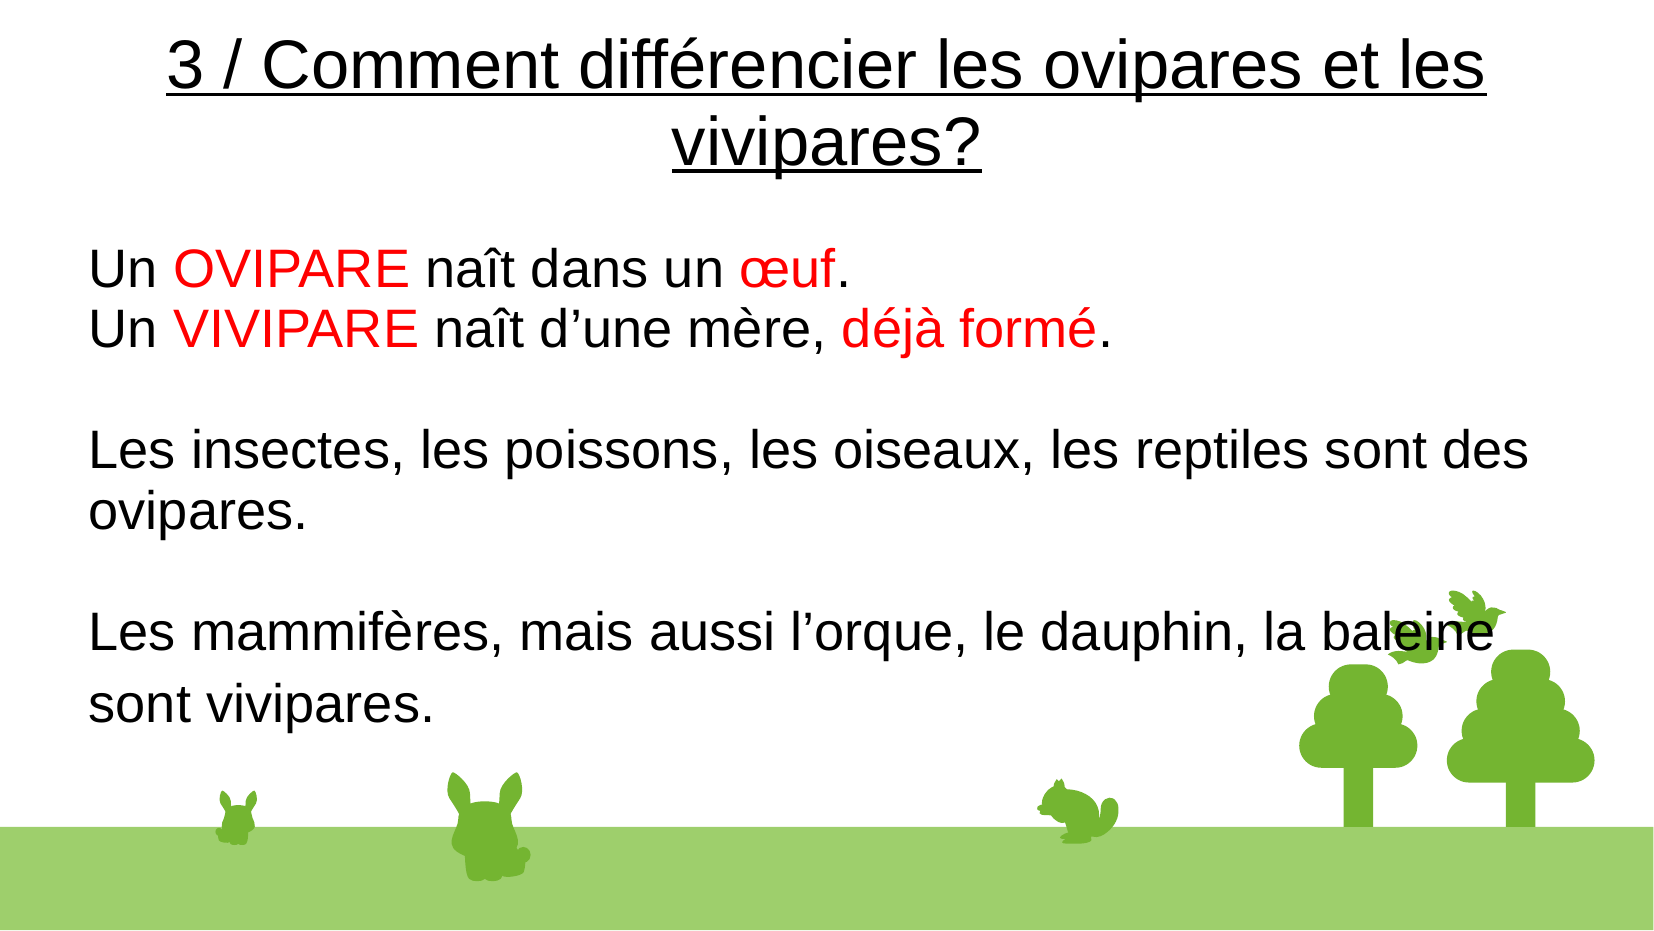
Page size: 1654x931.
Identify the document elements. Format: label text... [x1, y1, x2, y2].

title 3 / Comment différencier les ovipares et les vivipares? [88, 26, 1565, 181]
subtitle Un OVIPARE naît dans un œuf. Un VIVIPARE naît d’une mère, déjà formé. Les insectes, les poissons, les oiseaux, les reptiles sont des ovipares. Les mammifères, mais aussi l’orque, le dauphin, la baleine sont vivipares. [88, 206, 1565, 768]
